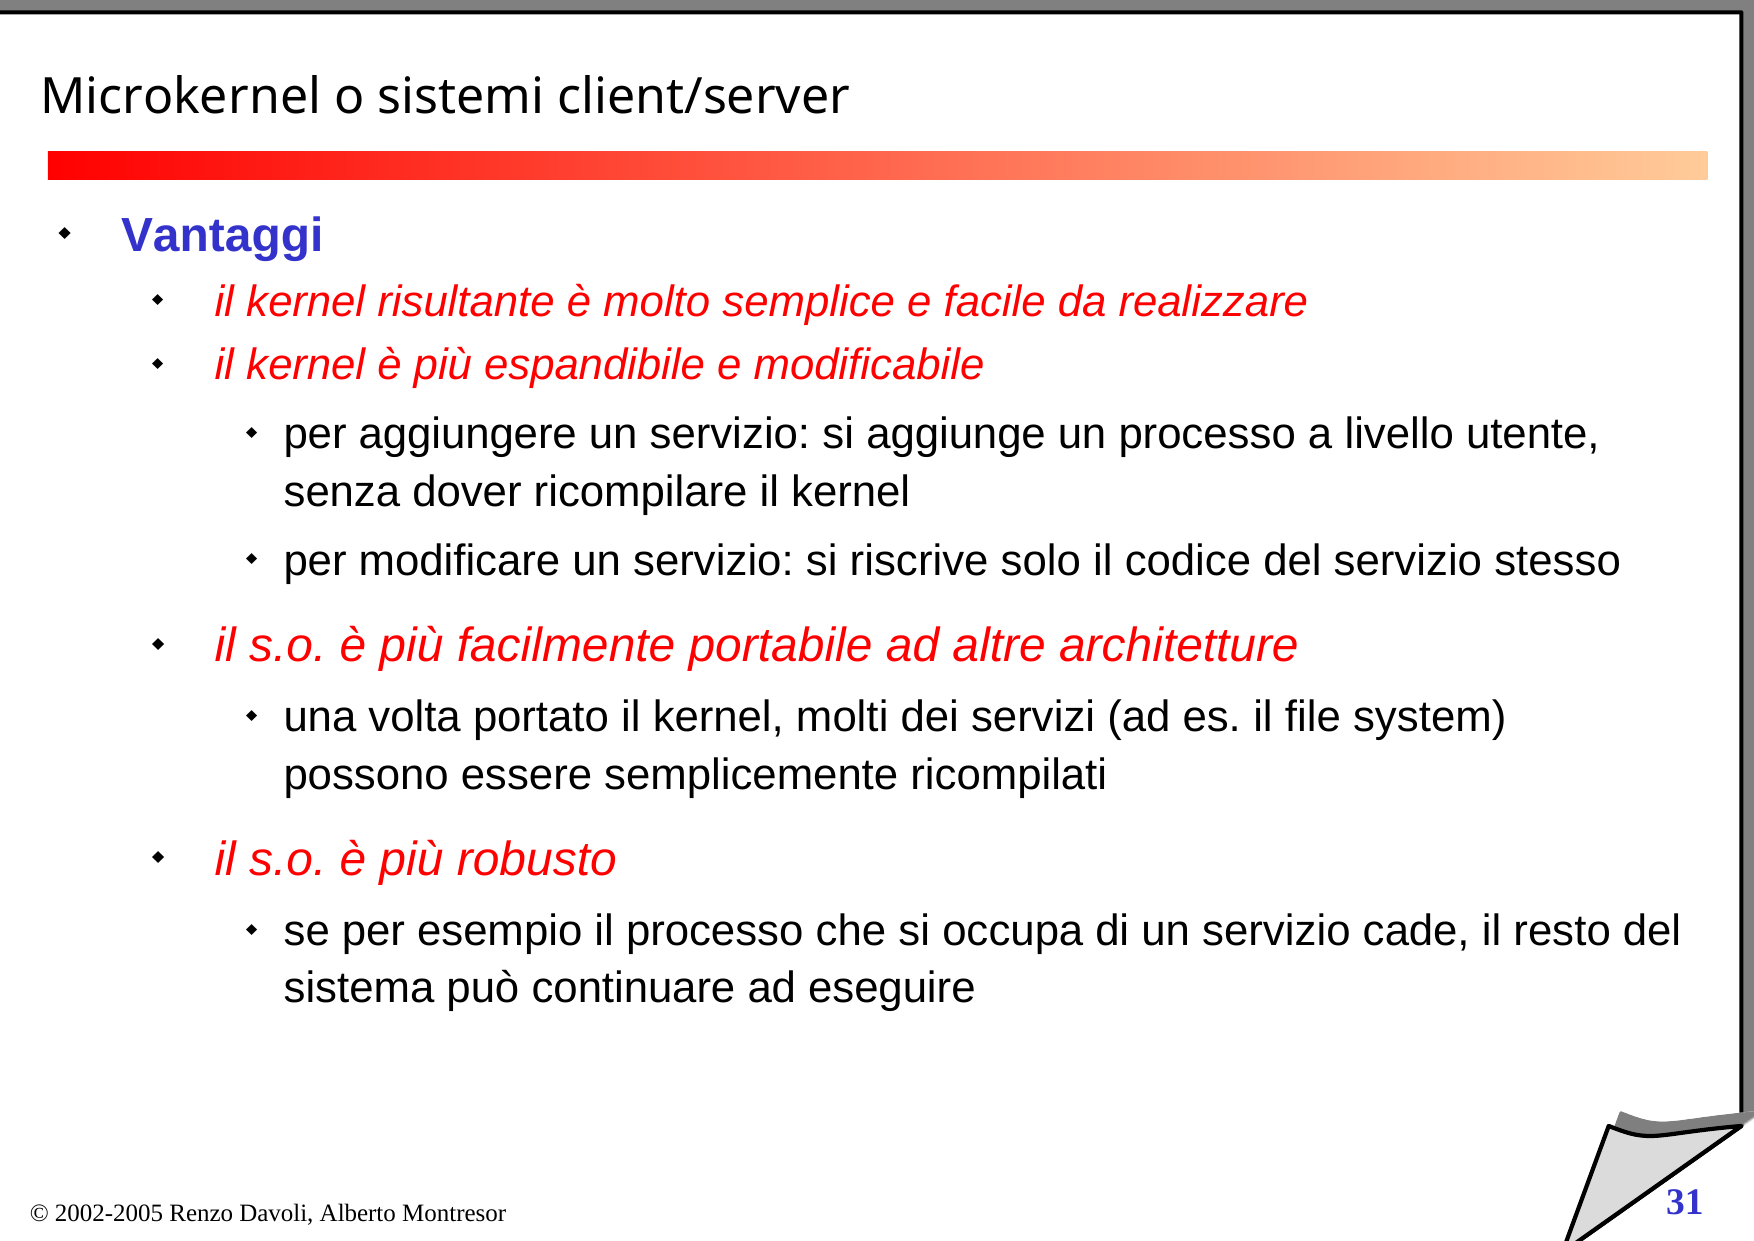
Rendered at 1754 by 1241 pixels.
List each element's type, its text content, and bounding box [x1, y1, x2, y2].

title Microkernel o sistemi client/server [40, 49, 1714, 144]
list Vantaggi il kernel risultante è molto semplice e facile da realizzare il kernel è più espandibile e modificabile per aggiungere un servizio: si aggiunge un processo a livello utente, senza dover ricompilare il kernel per modificare un servizio: si riscrive solo il codice del servizio stesso il s.o. è più facilmente portabile ad altre architetture una volta portato il kernel, molti dei servizi (ad es. il file system) possono essere semplicemente ricompilati il s.o. è più robusto se per esempio il processo che si occupa di un servizio cade, il resto del sistema può continuare ad eseguire [58, 206, 1696, 1123]
